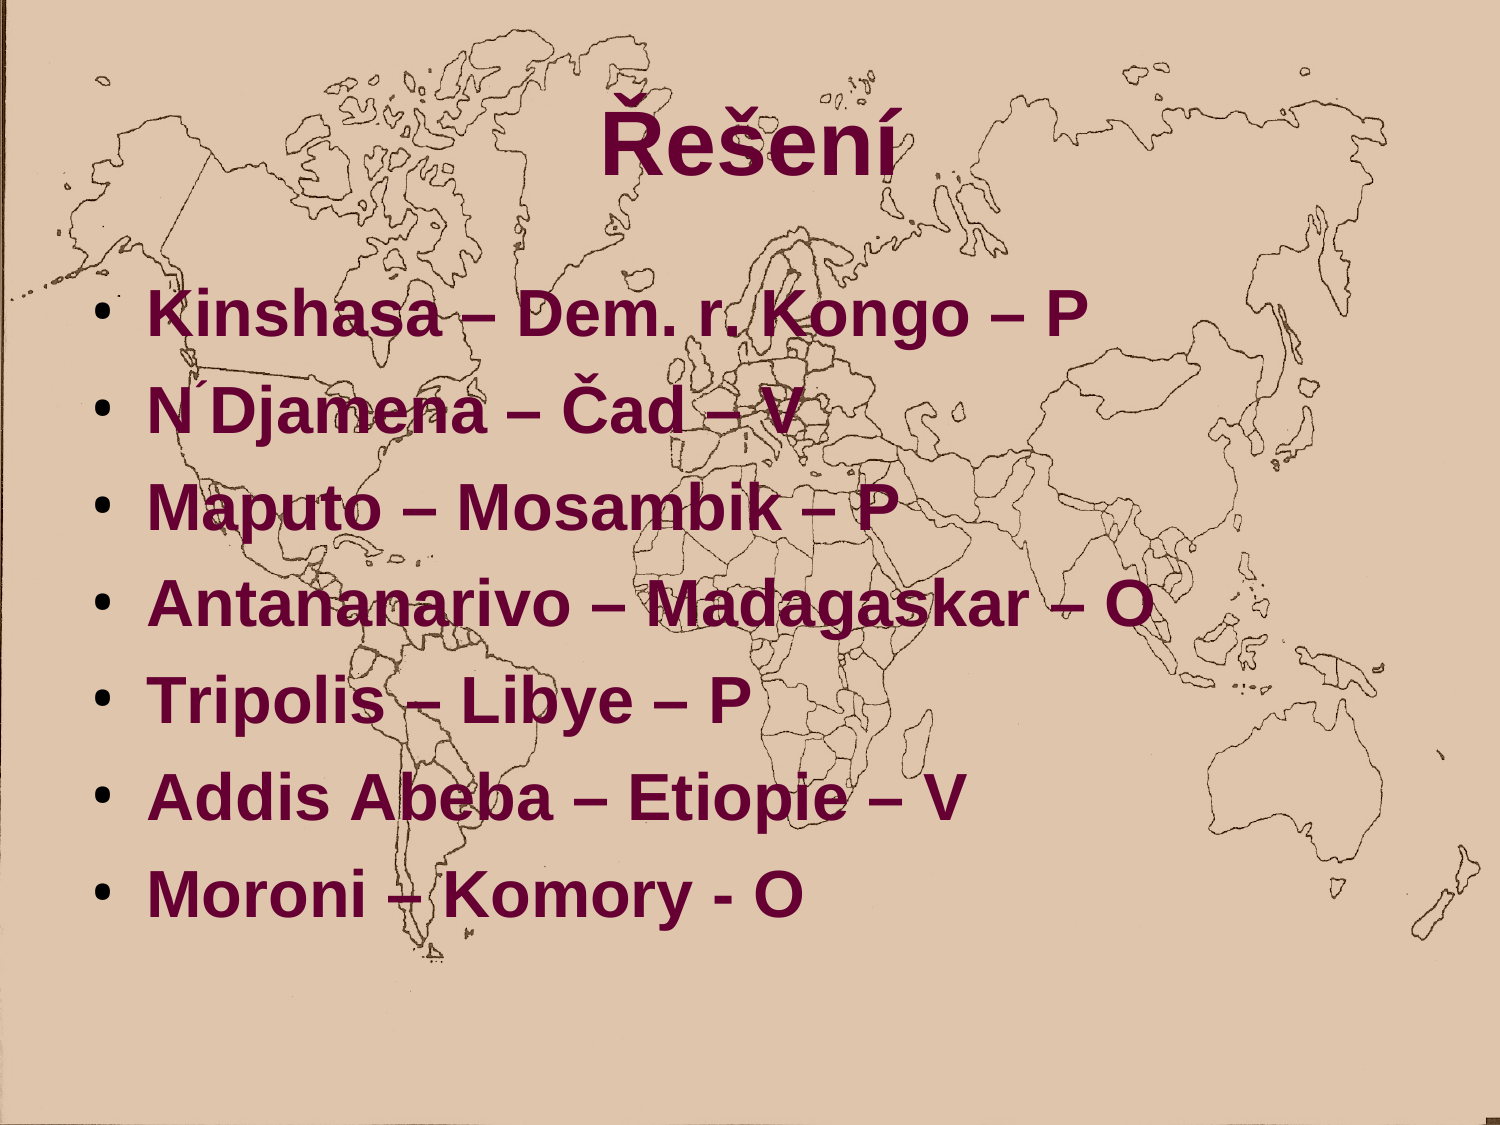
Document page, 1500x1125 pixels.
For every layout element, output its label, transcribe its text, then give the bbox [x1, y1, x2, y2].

list Kinshasa – Dem. r. Kongo – P N´Djamena – Čad – V Maputo – Mosambik – P Antananarivo – Madagaskar – O Tripolis – Libye – P Addis Abeba – Etiopie – V Moroni – Komory - O [75, 262, 1426, 1005]
title Řešení [75, 45, 1426, 233]
